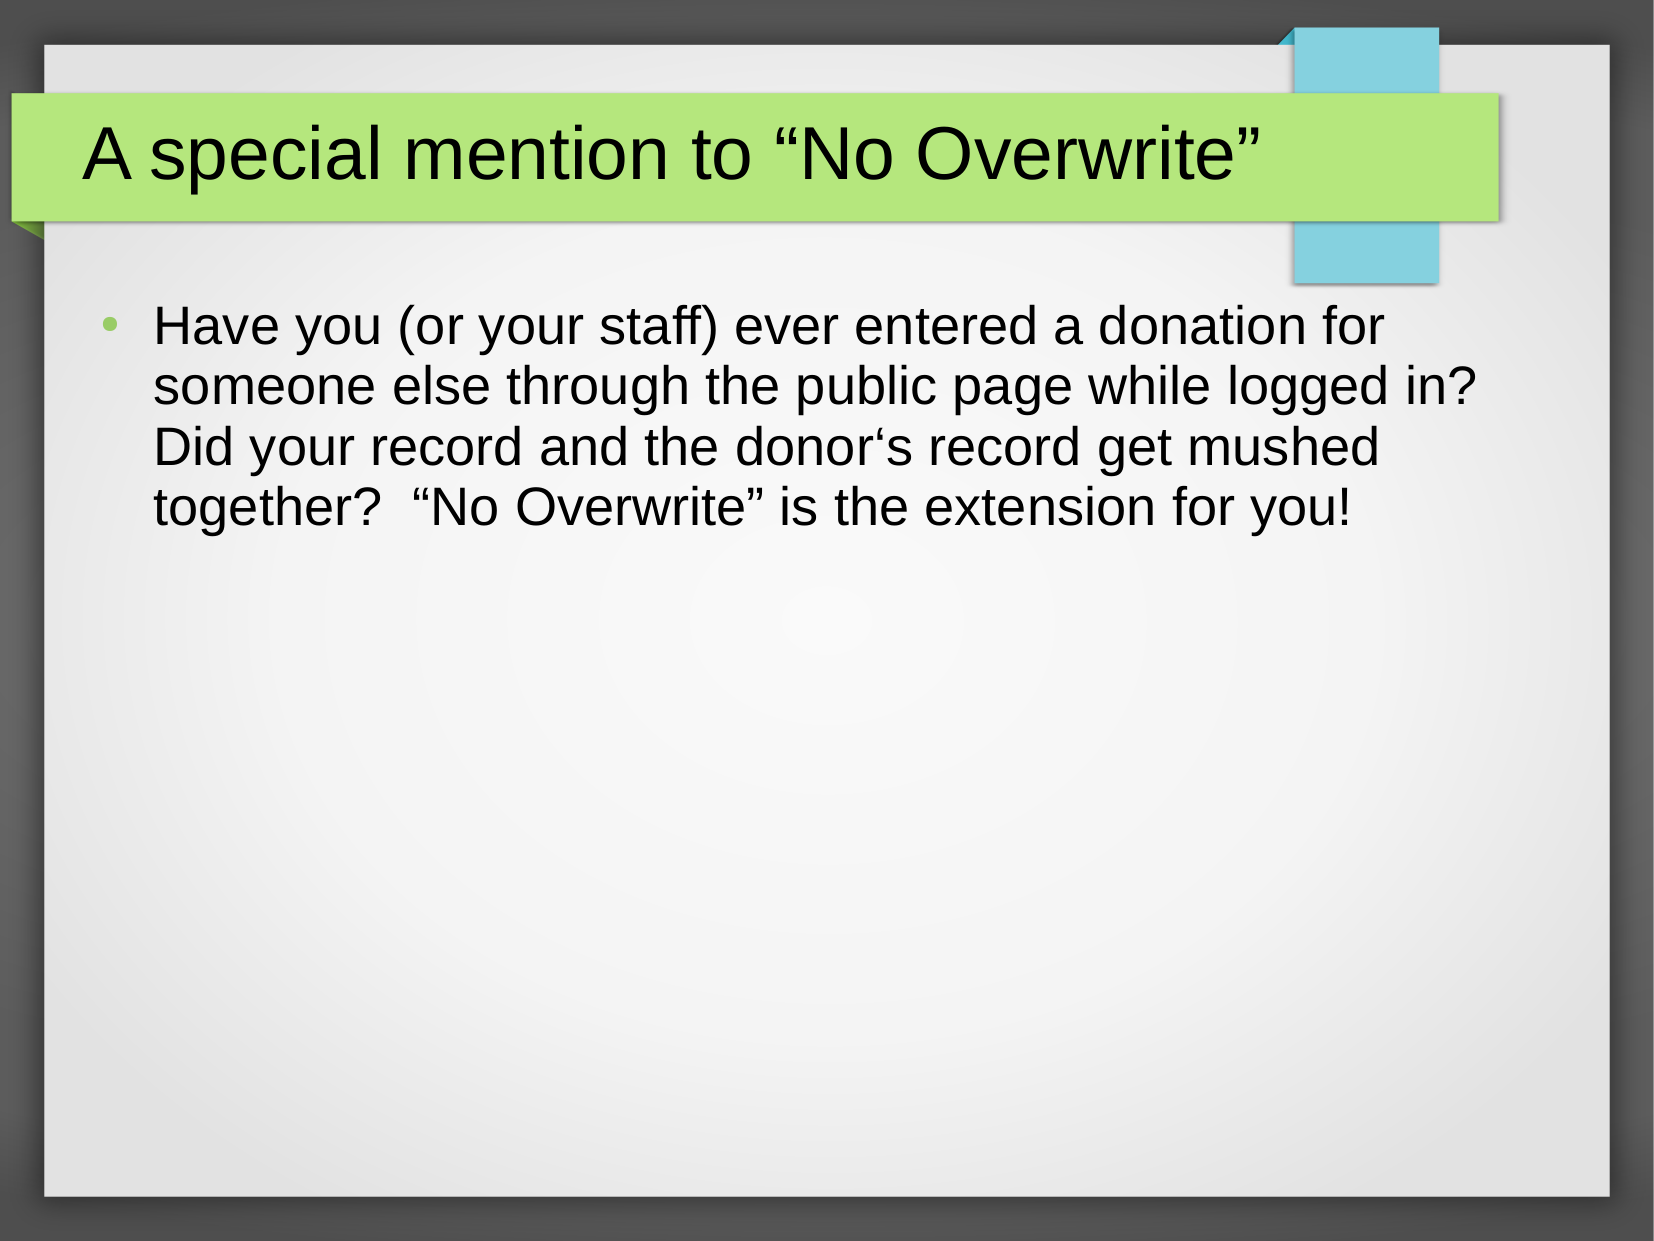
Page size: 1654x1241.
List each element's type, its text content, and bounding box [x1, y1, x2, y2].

title A special mention to “No Overwrite” [82, 94, 1288, 213]
picture [0, 0, 1654, 1241]
list Have you (or your staff) ever entered a donation for someone else through the public page while logged in? Did your record and the donor‘s record get mushed together? “No Overwrite” is the extension for you! [82, 295, 1571, 1015]
